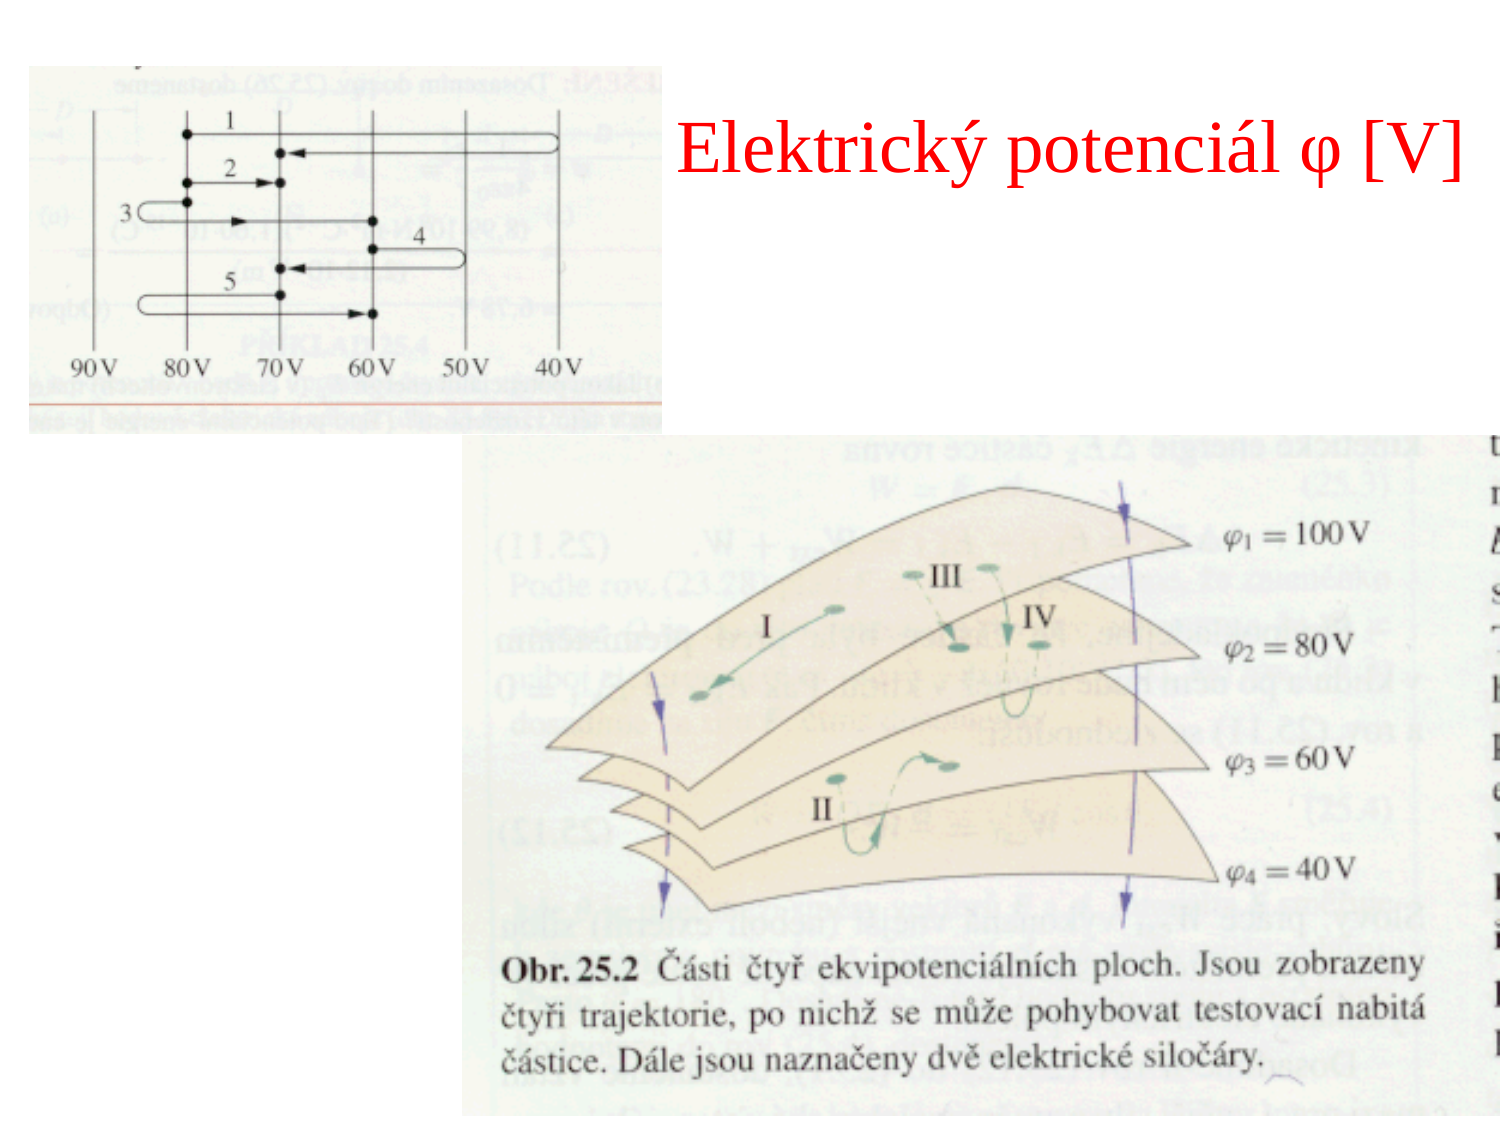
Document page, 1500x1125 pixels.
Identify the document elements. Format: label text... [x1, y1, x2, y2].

picture [462, 435, 1500, 1116]
text_box Elektrický potenciál φ [V] [661, 90, 1500, 196]
picture [29, 66, 662, 434]
